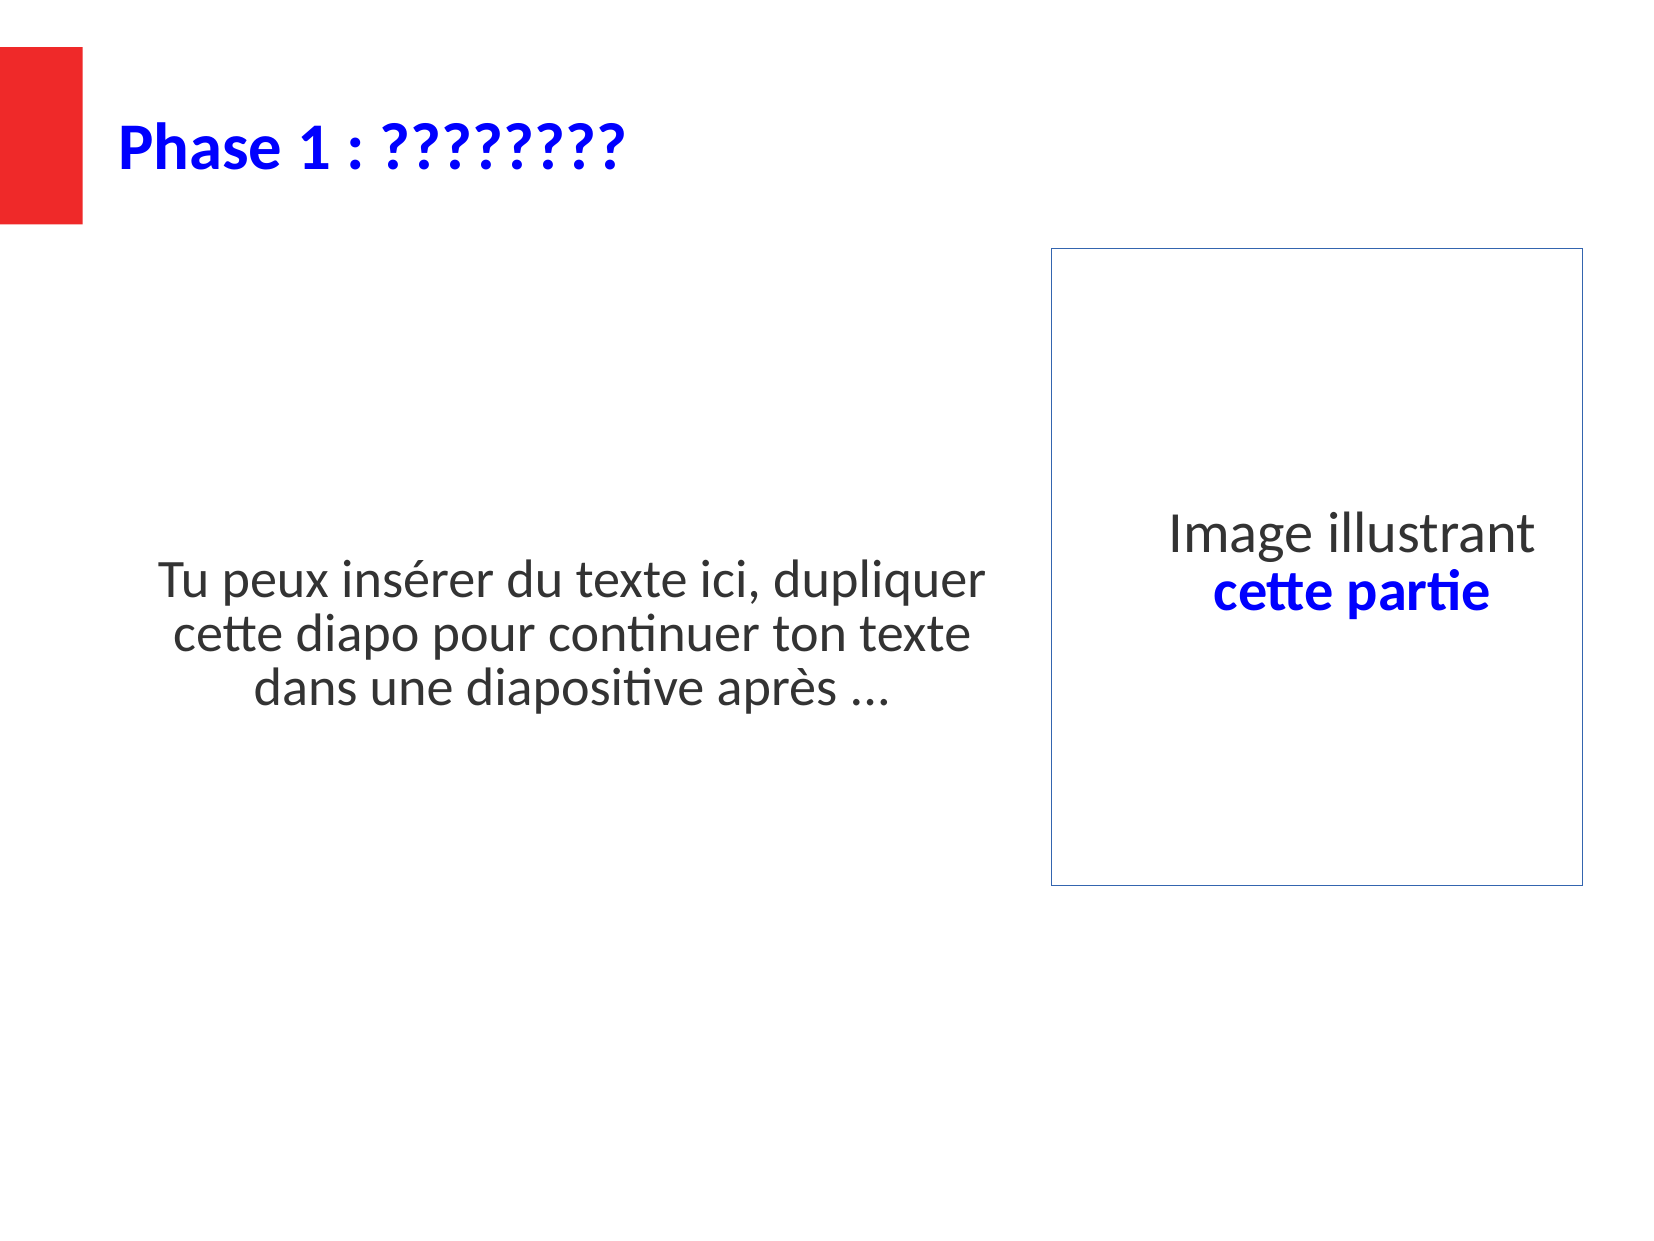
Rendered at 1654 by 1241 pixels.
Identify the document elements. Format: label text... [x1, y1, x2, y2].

list Image illustrant cette partie [1051, 248, 1583, 886]
title Phase 1 : ???????? [118, 49, 1571, 257]
list Tu peux insérer du texte ici, dupliquer cette diapo pour continuer ton texte dans une diapositive après ... [47, 224, 1028, 1052]
